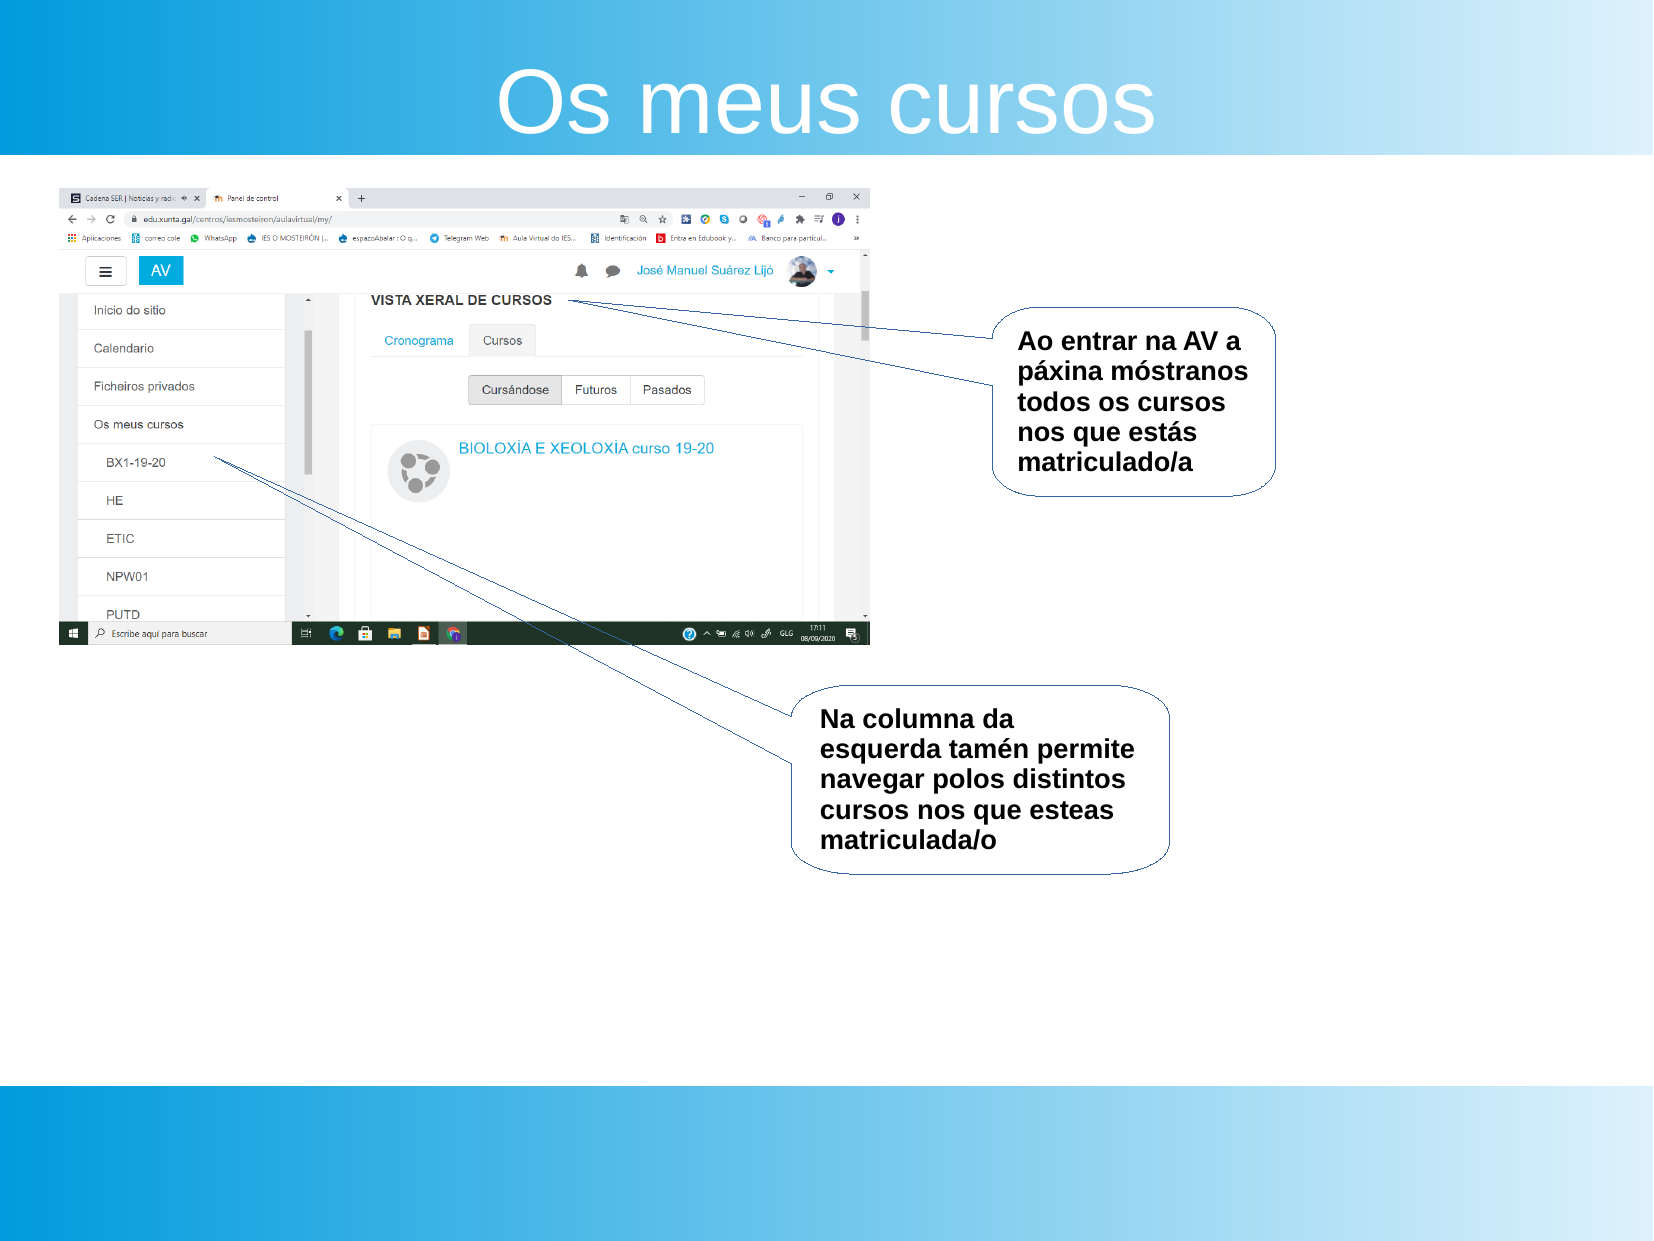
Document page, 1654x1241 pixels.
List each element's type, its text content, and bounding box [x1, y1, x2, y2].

text_box Ao entrar na AV a páxina móstranos todos os cursos nos que estás matriculado/a [568, 300, 1276, 497]
title Os meus cursos [82, 49, 1571, 155]
text_box Na columna da esquerda tamén permite navegar polos distintos cursos nos que esteas matriculada/o [214, 456, 1170, 875]
picture [59, 188, 870, 645]
